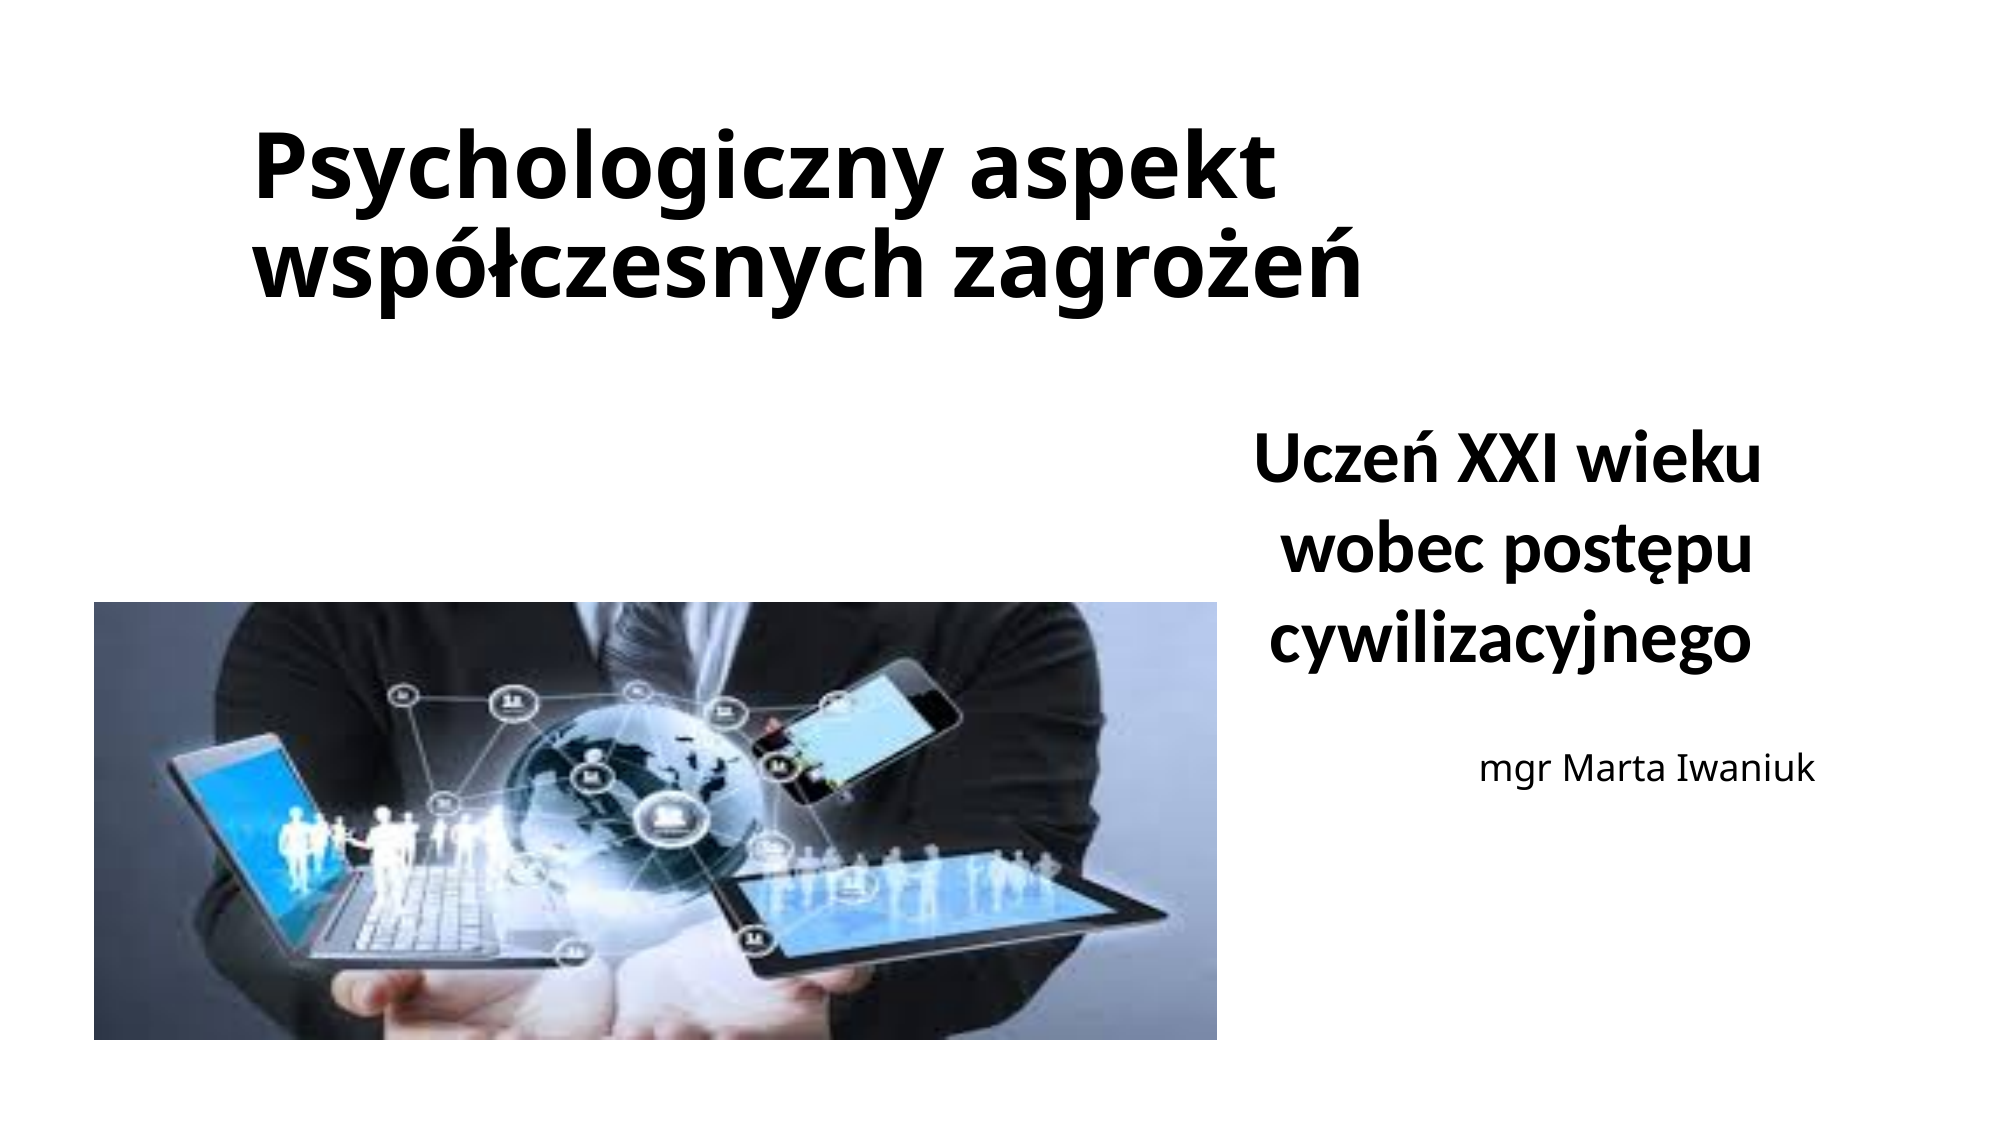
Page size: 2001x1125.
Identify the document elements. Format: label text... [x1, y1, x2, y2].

text_box Uczeń XXI wieku wobec postępu cywilizacyjnego [1074, 310, 1961, 685]
picture [94, 602, 1217, 1040]
title Psychologiczny aspekt współczesnych zagrożeń [236, 70, 1737, 367]
subtitle mgr Marta Iwaniuk [1217, 696, 1831, 788]
